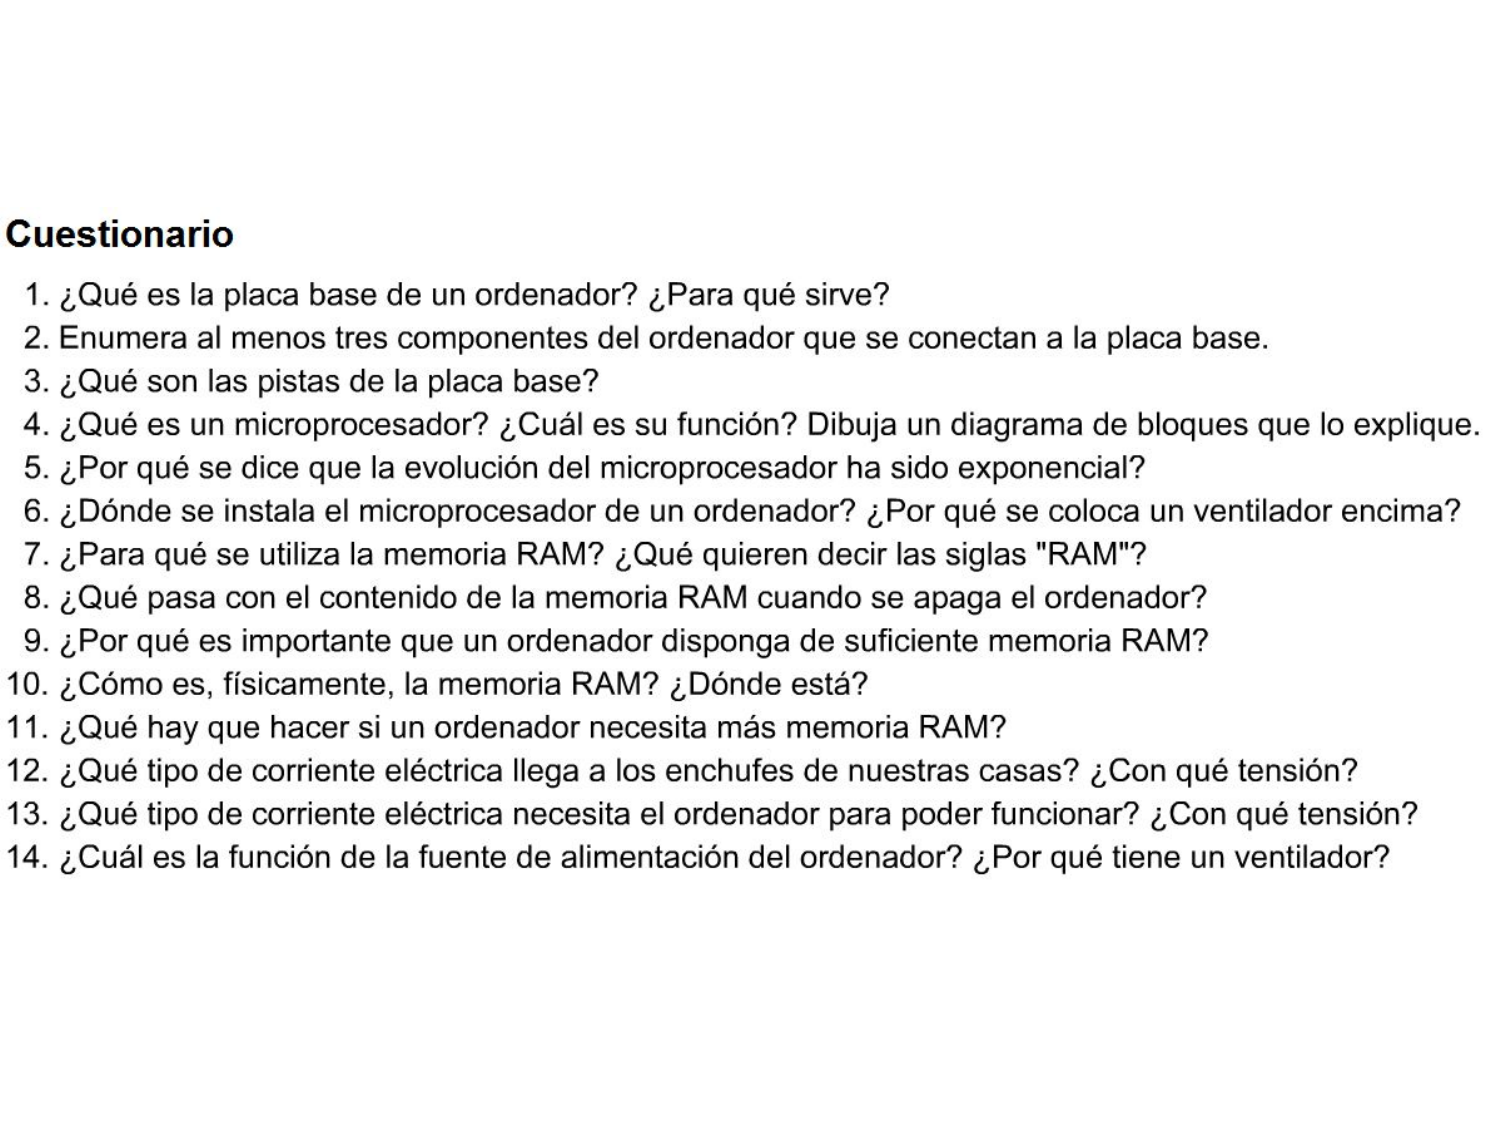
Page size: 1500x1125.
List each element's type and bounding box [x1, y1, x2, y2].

picture [0, 207, 1500, 917]
